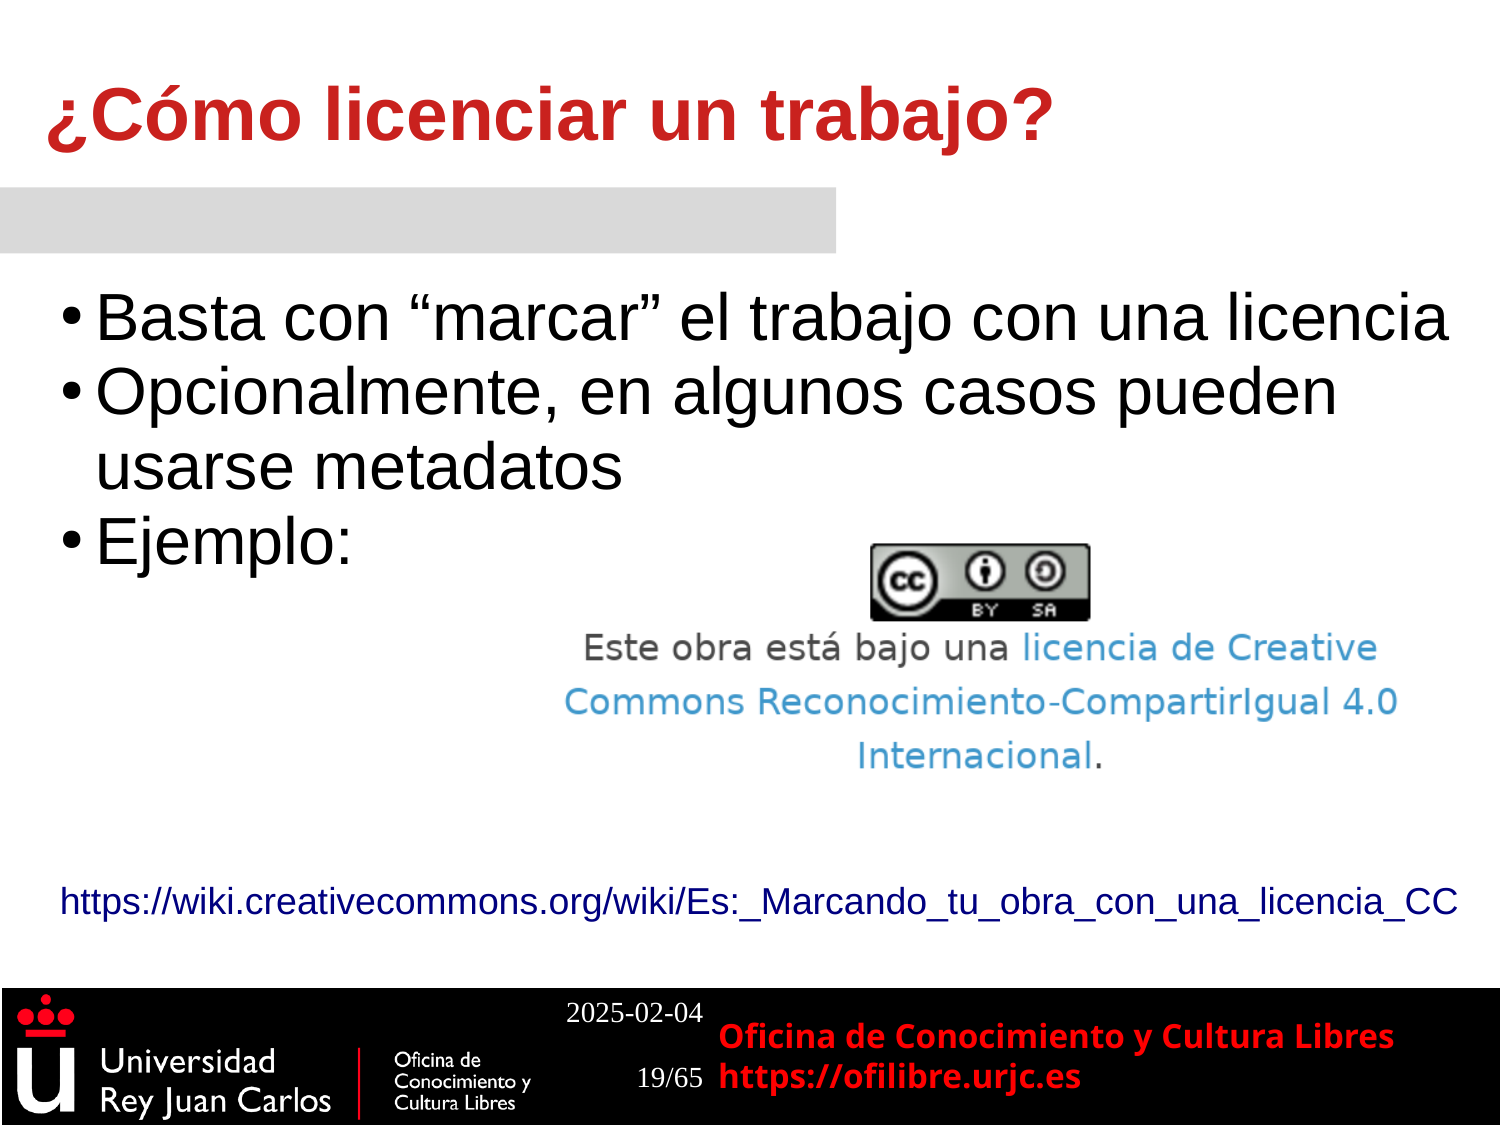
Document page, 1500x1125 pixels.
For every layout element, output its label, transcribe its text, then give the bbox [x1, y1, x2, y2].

picture [560, 531, 1406, 781]
text_box ¿Cómo licenciar un trabajo? [30, 64, 1306, 248]
text_box Basta con “marcar” el trabajo con una licencia Opcionalmente, en algunos casos pueden usarse metadatos Ejemplo: [45, 272, 1486, 587]
title [75, 7, 1425, 196]
text_box https://wiki.creativecommons.org/wiki/Es:_Marcando_tu_obra_con_una_licencia_CC [45, 873, 1478, 931]
picture [17, 994, 531, 1120]
